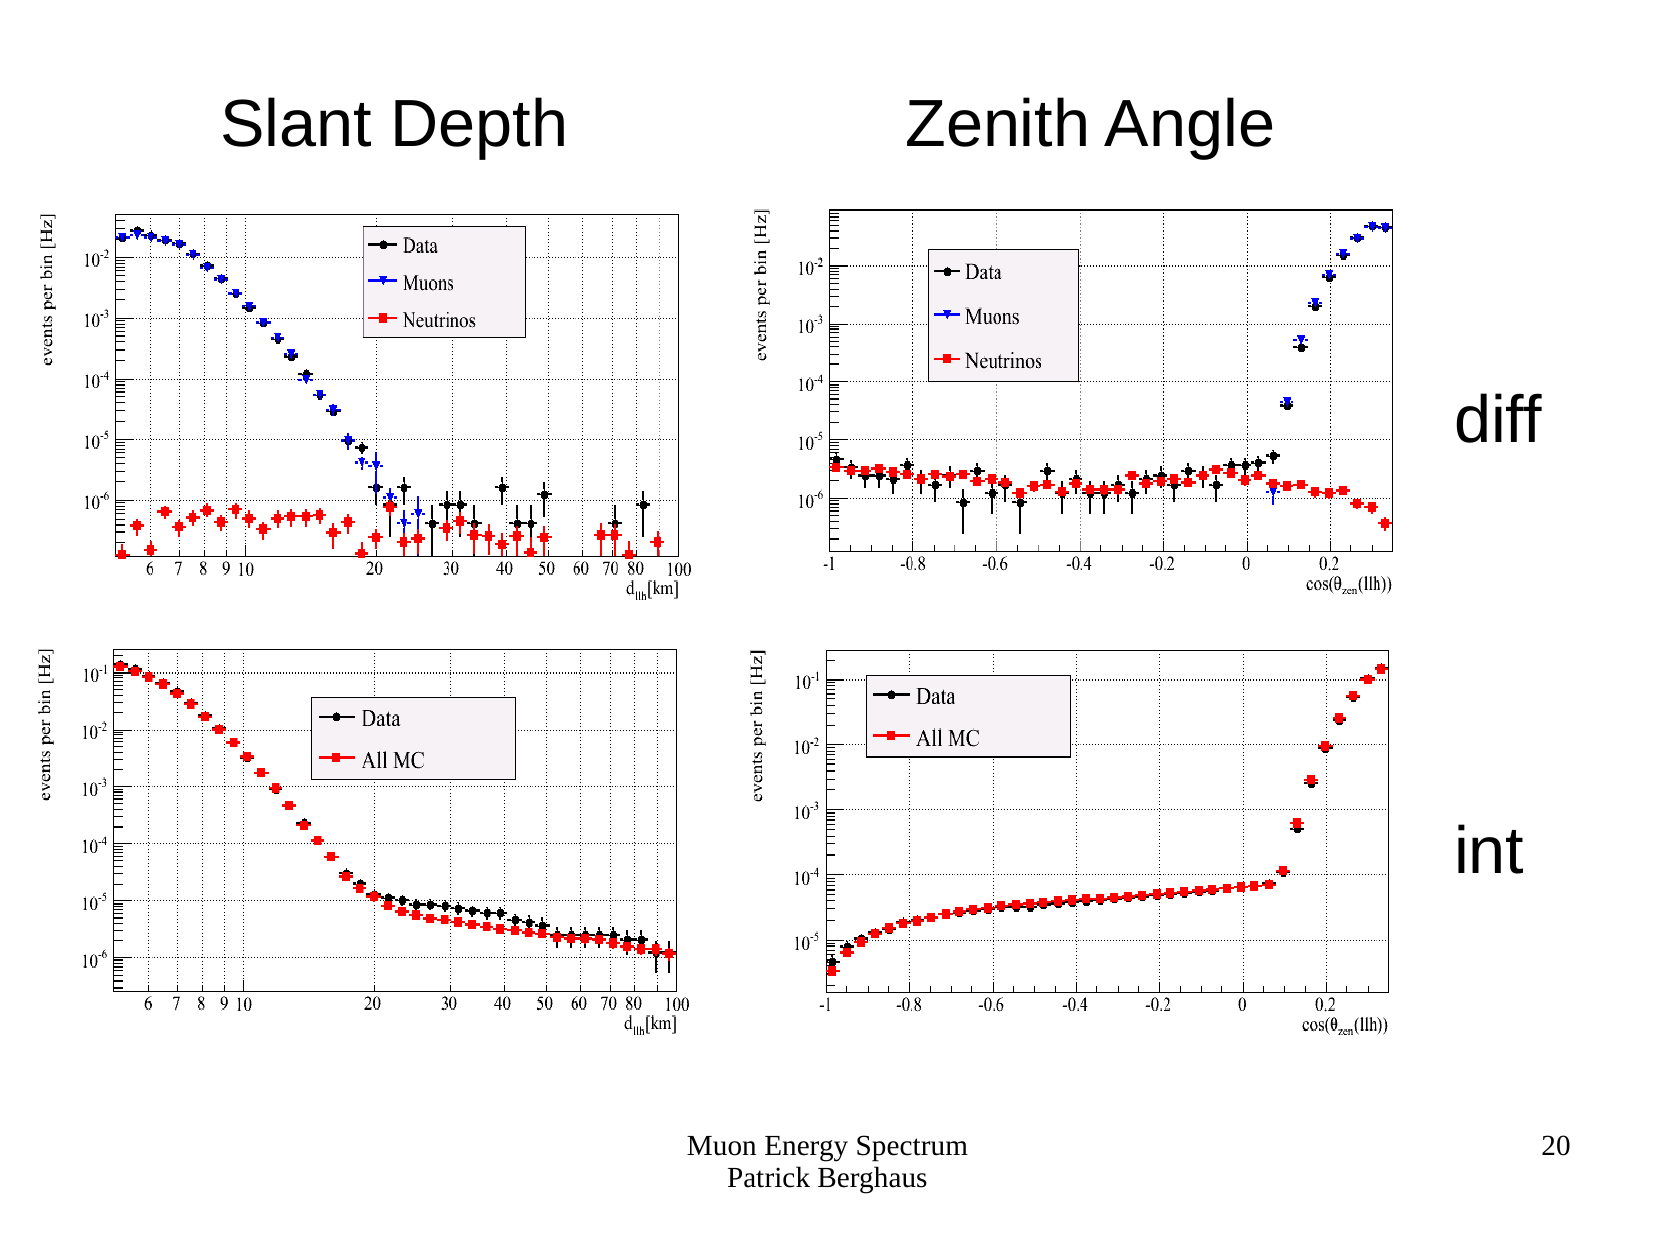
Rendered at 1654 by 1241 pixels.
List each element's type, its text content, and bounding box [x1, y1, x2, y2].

text_box int [1439, 806, 1540, 921]
text_box Zenith Angle [890, 78, 1295, 193]
text_box Slant Depth [205, 78, 584, 193]
picture [26, 168, 1461, 1059]
text_box diff [1439, 375, 1560, 490]
